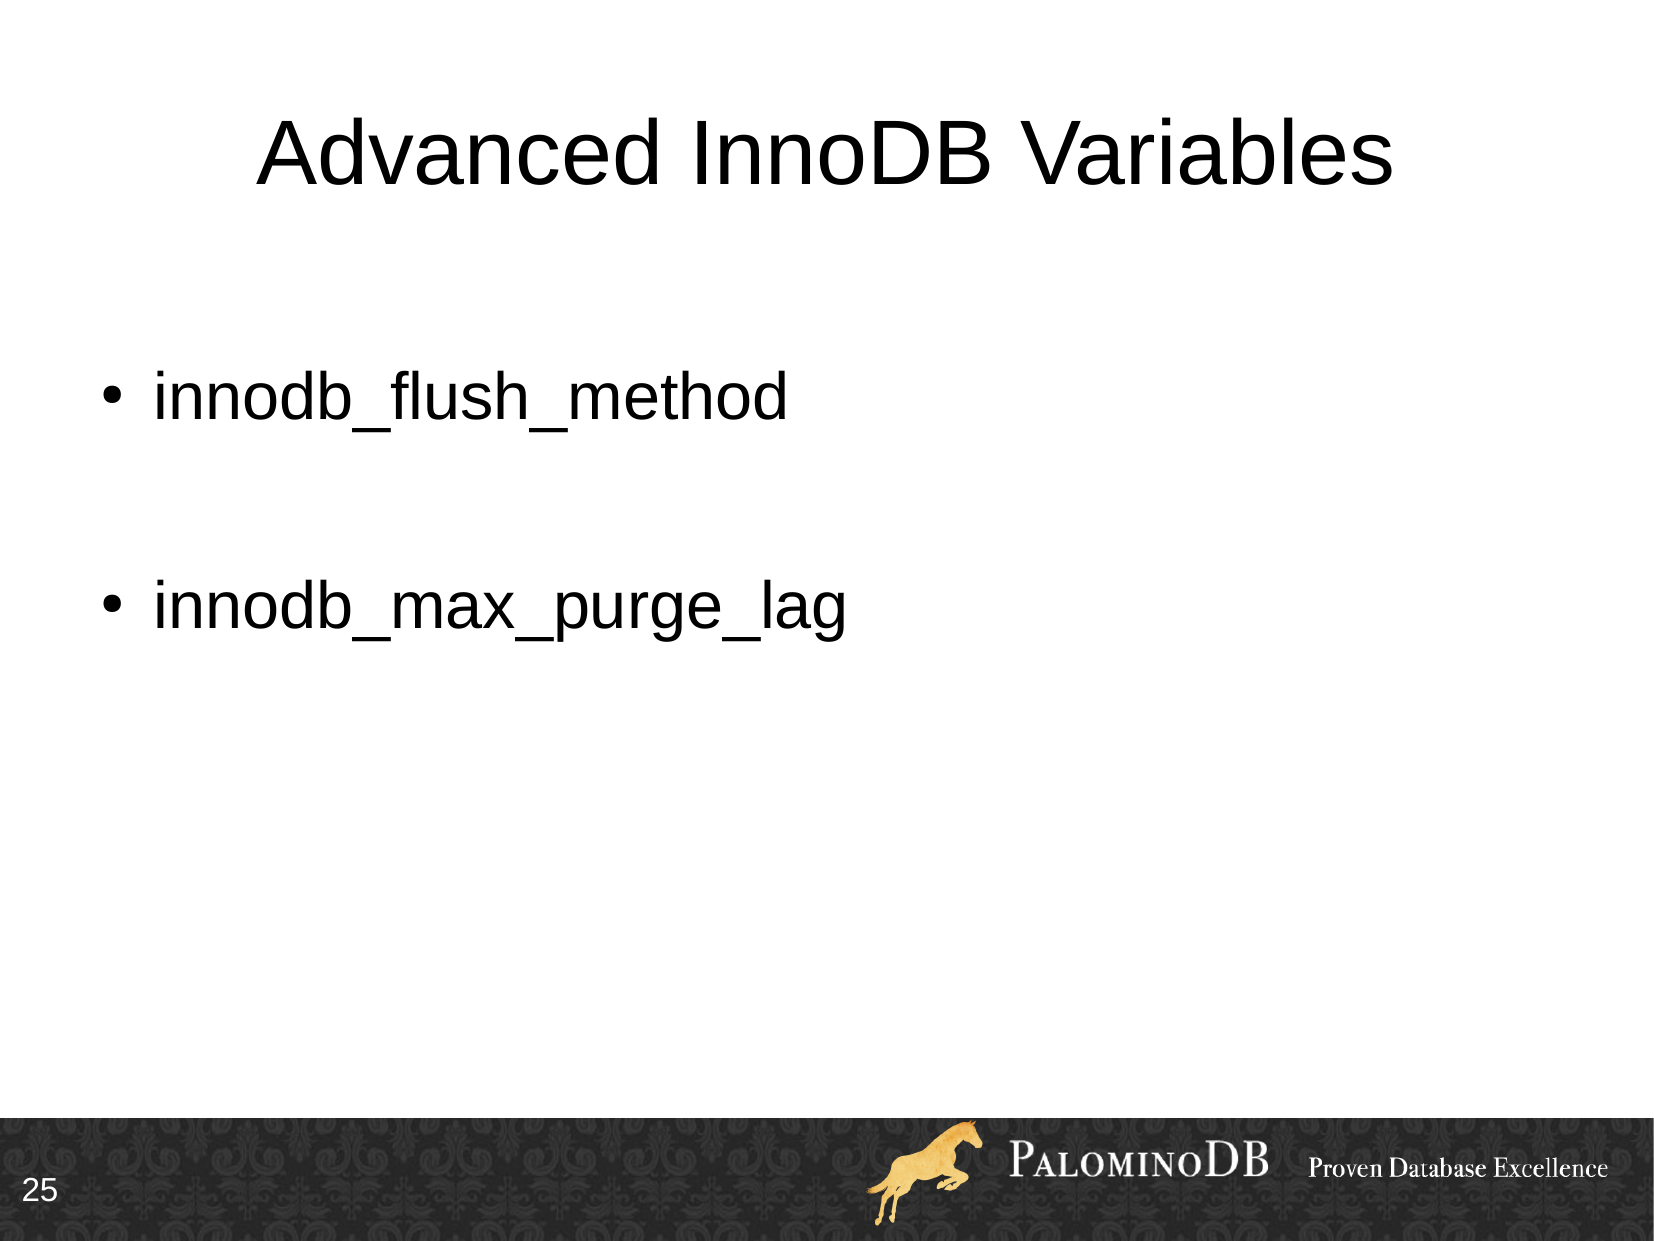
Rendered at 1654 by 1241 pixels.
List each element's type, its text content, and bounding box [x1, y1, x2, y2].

list innodb_flush_method innodb_max_purge_lag [82, 254, 1571, 1074]
picture [0, 1109, 1654, 1241]
title Advanced InnoDB Variables [82, 49, 1571, 254]
